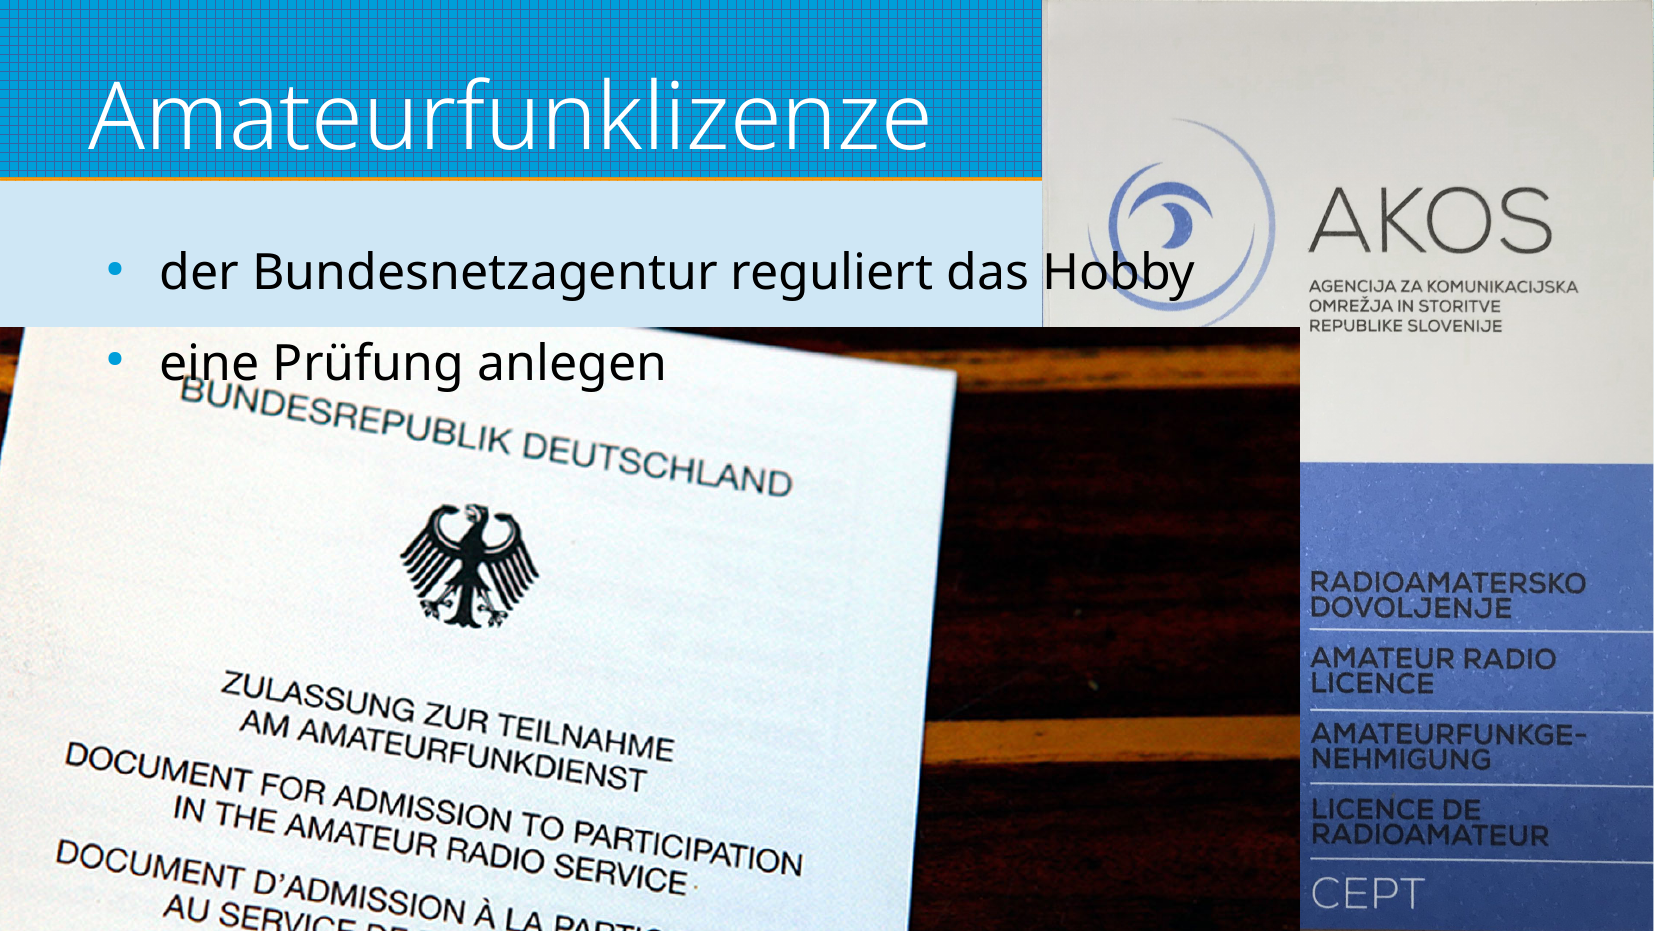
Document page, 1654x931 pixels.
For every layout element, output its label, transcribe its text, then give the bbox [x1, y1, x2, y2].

list der Bundesnetzagentur reguliert das Hobby eine Prüfung anlegen [88, 236, 1565, 813]
title Amateurfunklizenze [88, 14, 1565, 178]
picture [0, 0, 1654, 931]
